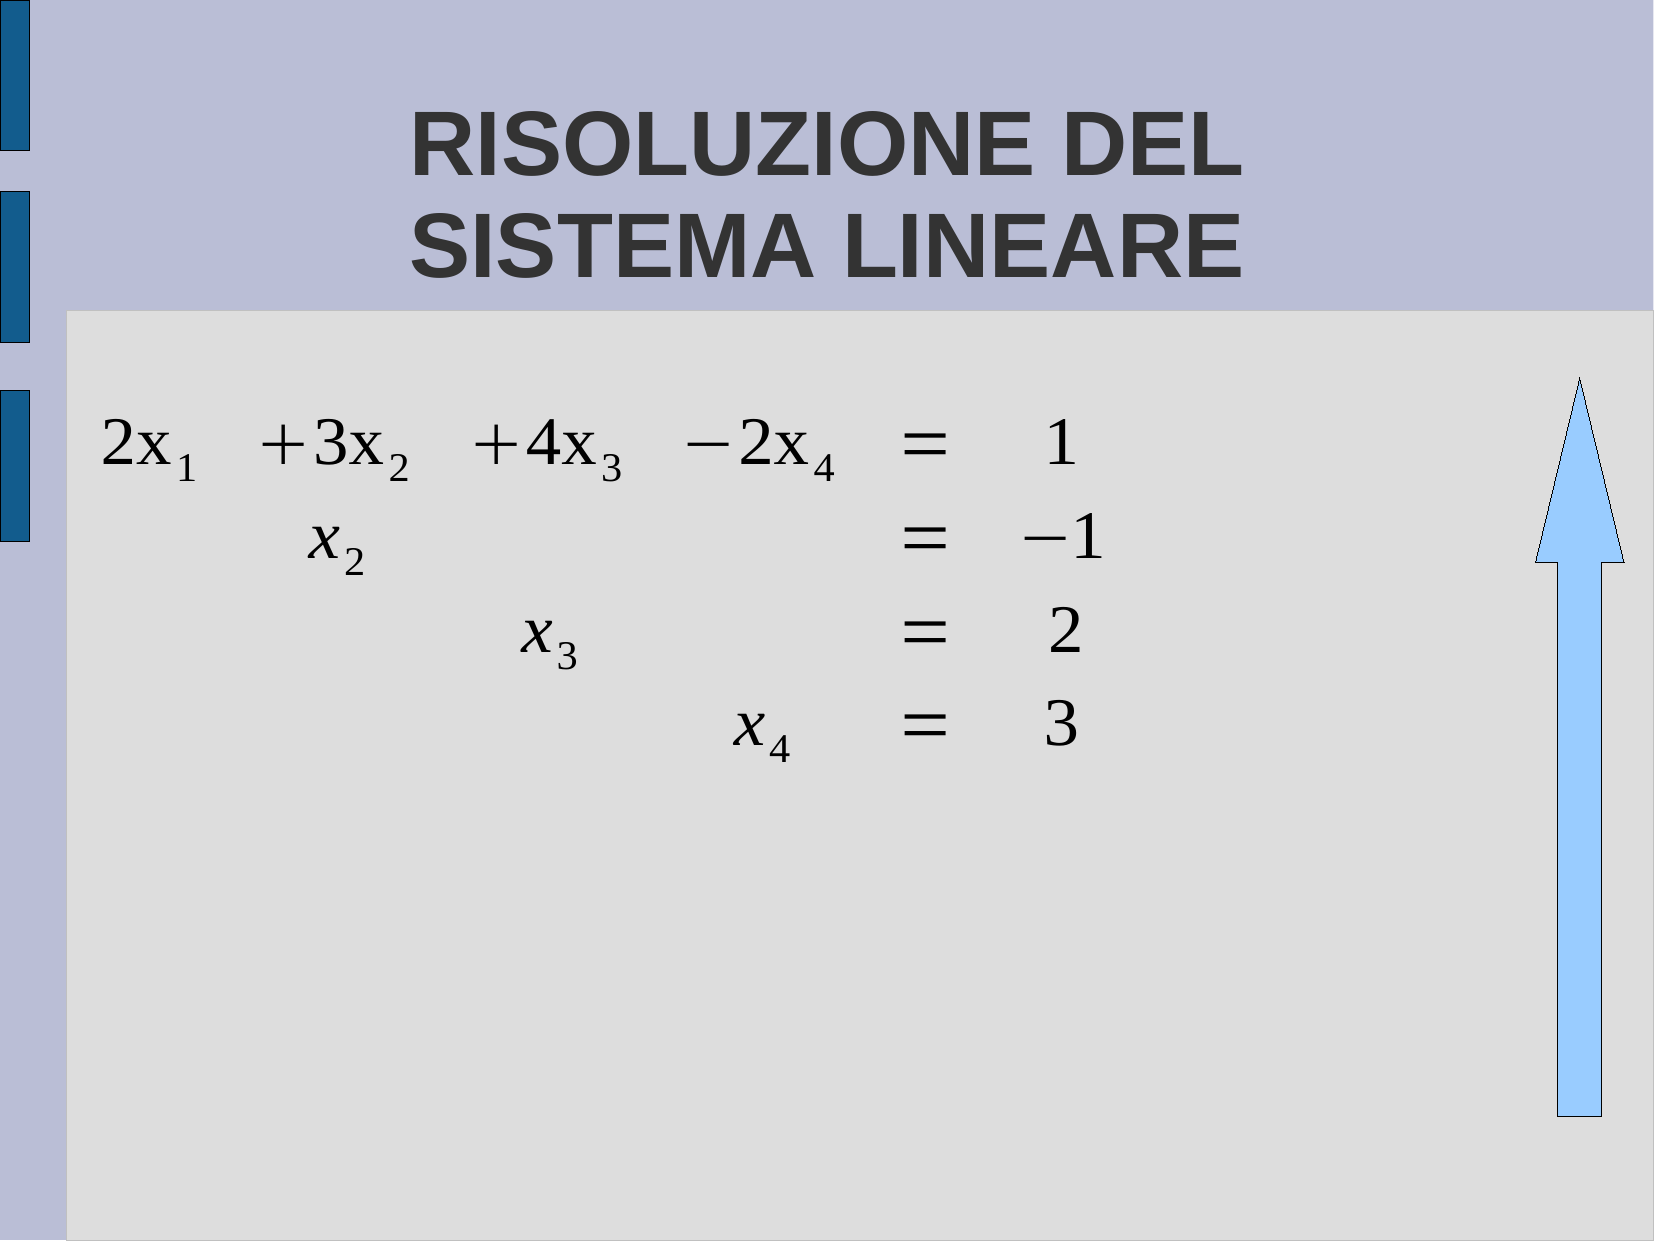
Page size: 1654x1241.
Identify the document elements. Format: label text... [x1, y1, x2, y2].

text_box [1535, 377, 1625, 1117]
title RISOLUZIONE DEL SISTEMA LINEARE [121, 92, 1534, 298]
chart [82, 396, 1124, 771]
